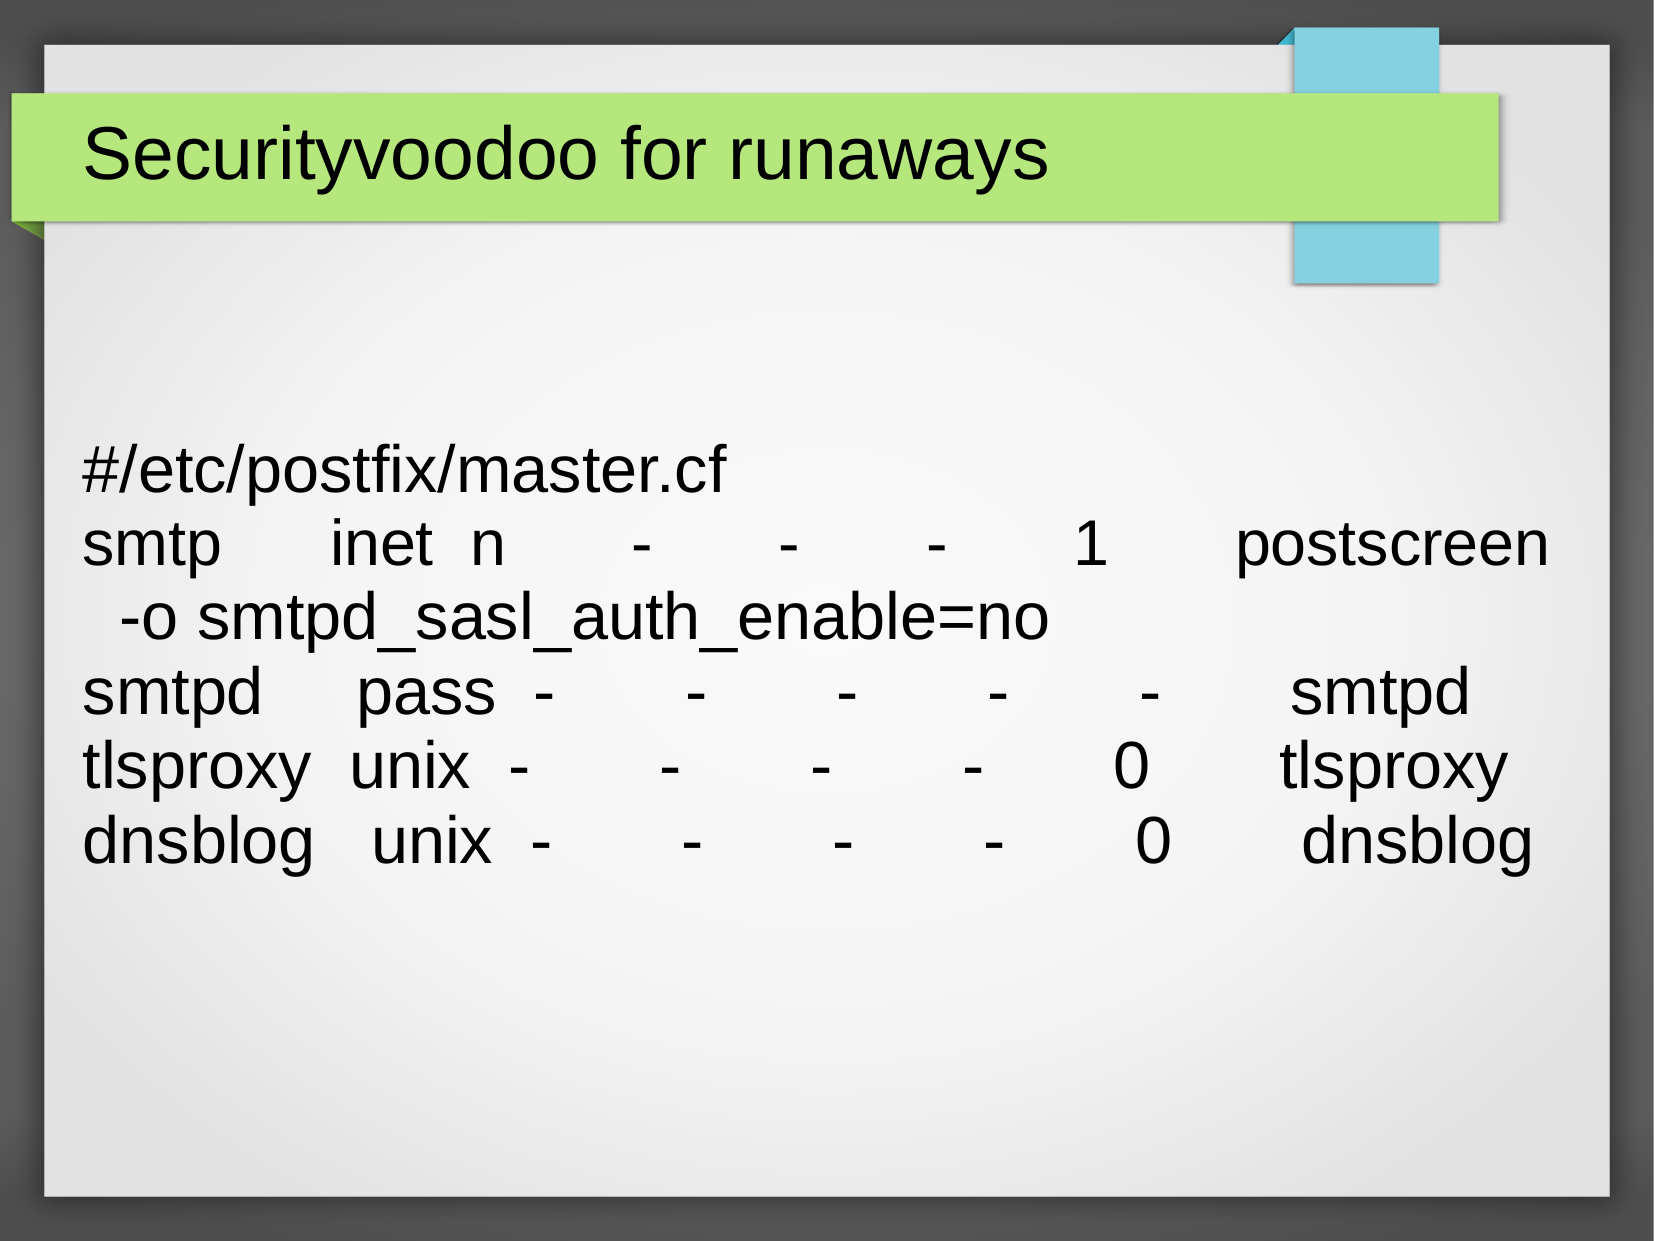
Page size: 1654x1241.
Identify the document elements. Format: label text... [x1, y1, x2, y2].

subtitle #/etc/postfix/master.cf smtp inet n - - - 1 postscreen -o smtpd_sasl_auth_enable=no smtpd pass - - - - - smtpd tlsproxy unix - - - - 0 tlsproxy dnsblog unix - - - - 0 dnsblog [82, 268, 1571, 1042]
picture [0, 0, 1654, 1241]
title Securityvoodoo for runaways [82, 94, 1264, 213]
